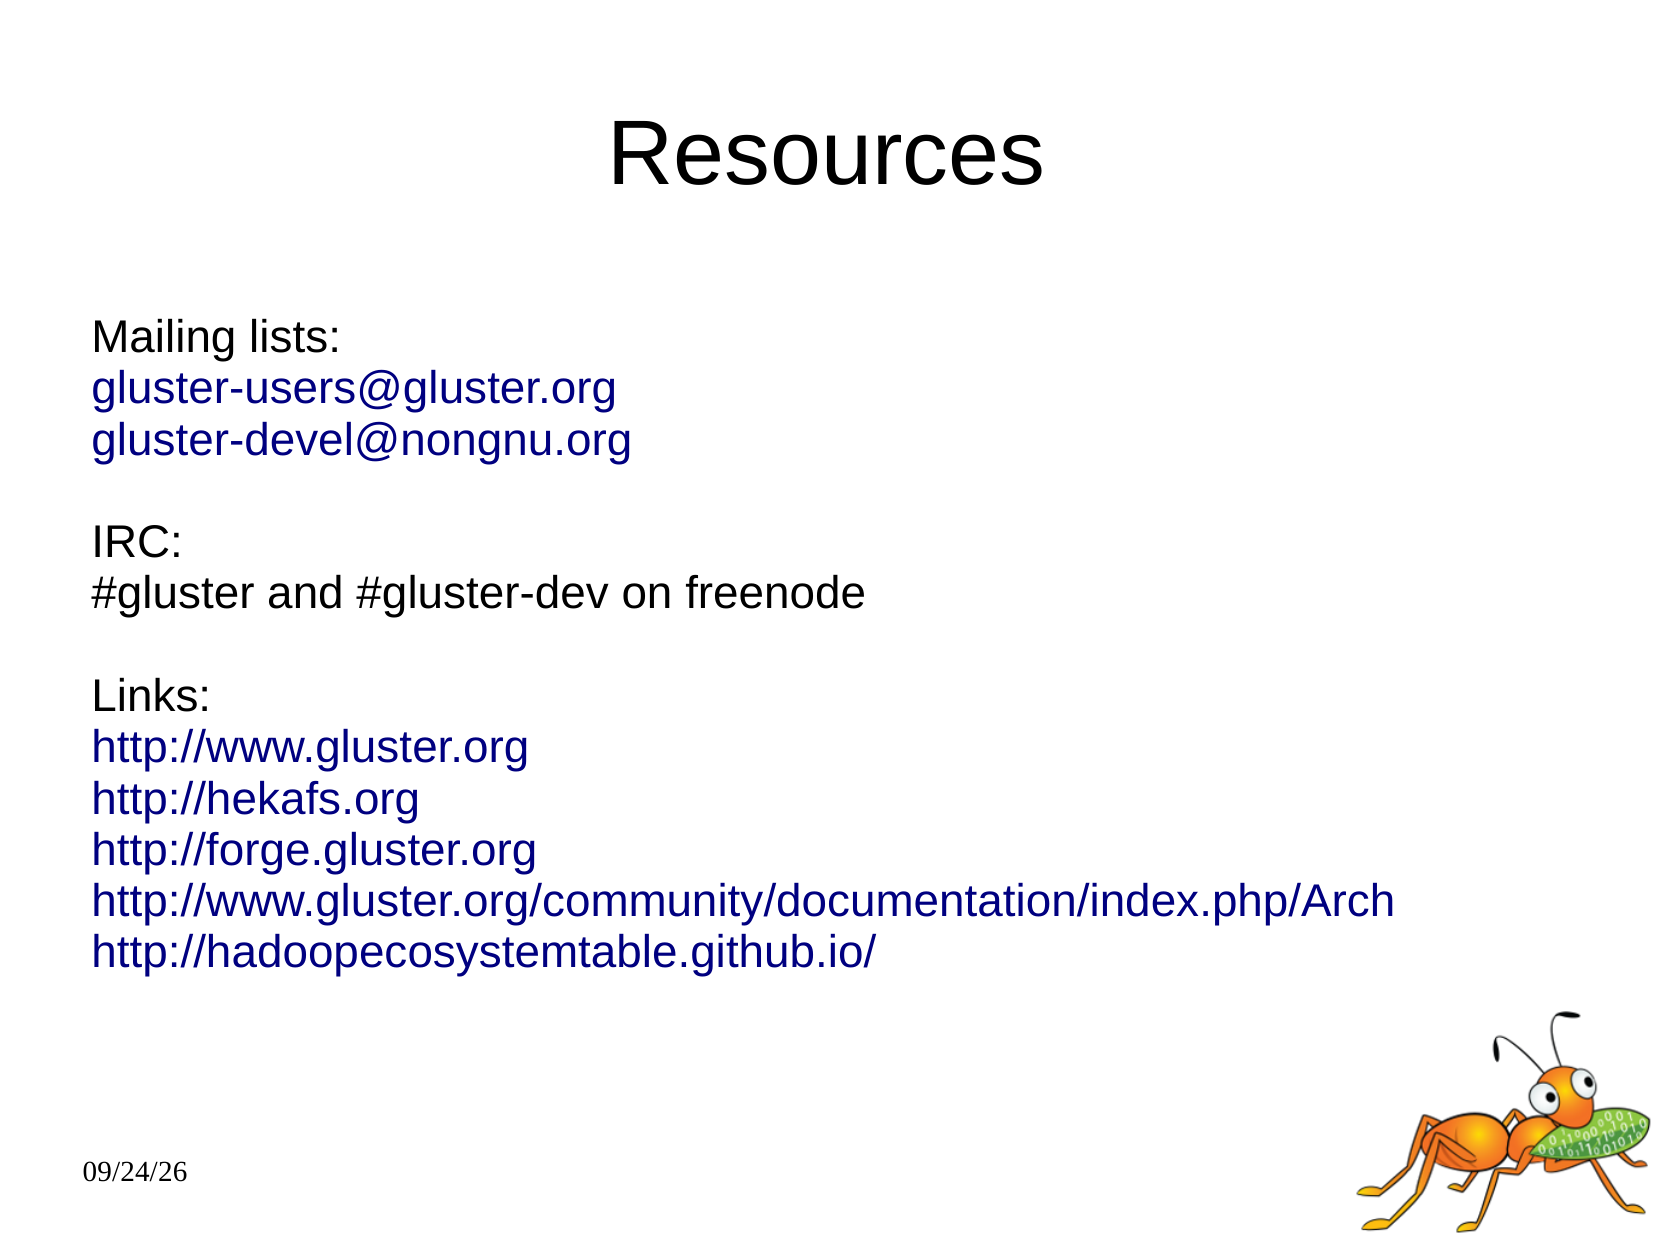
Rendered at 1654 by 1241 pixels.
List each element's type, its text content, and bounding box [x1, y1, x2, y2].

title Resources [82, 49, 1571, 257]
text_box Mailing lists: gluster-users@gluster.org gluster-devel@nongnu.org IRC: #gluster and #gluster-dev on freenode Links: http://www.gluster.org http://hekafs.org http://forge.gluster.org http://www.gluster.org/community/documentation/index.php/Arch http://hadoopecosystemtable.github.io/ [76, 303, 1495, 986]
picture [1353, 1009, 1654, 1235]
